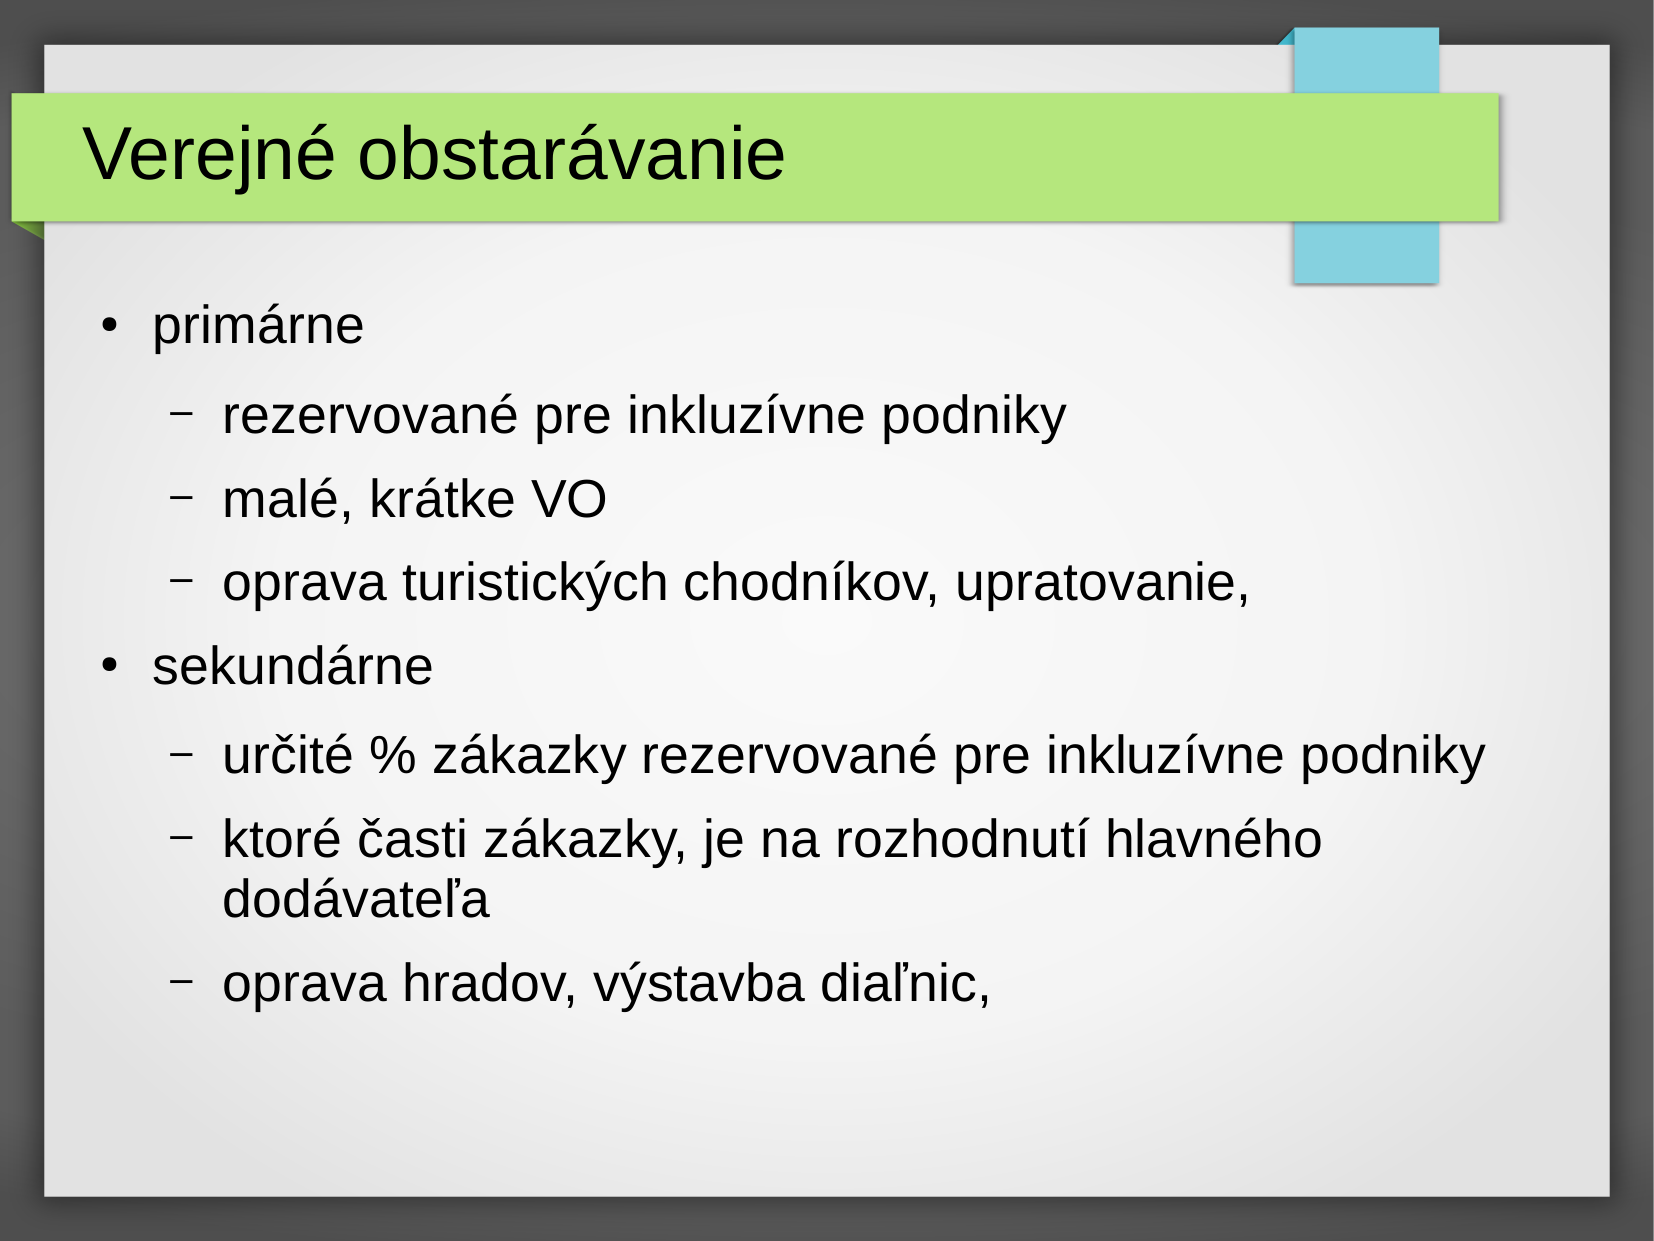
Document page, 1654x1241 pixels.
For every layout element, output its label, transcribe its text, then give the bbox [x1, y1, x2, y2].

picture [0, 0, 1654, 1241]
title Verejné obstarávanie [82, 94, 1264, 213]
list primárne rezervované pre inkluzívne podniky malé, krátke VO oprava turistických chodníkov, upratovanie, sekundárne určité % zákazky rezervované pre inkluzívne podniky ktoré časti zákazky, je na rozhodnutí hlavného dodávateľa oprava hradov, výstavba diaľnic, [82, 295, 1571, 1015]
